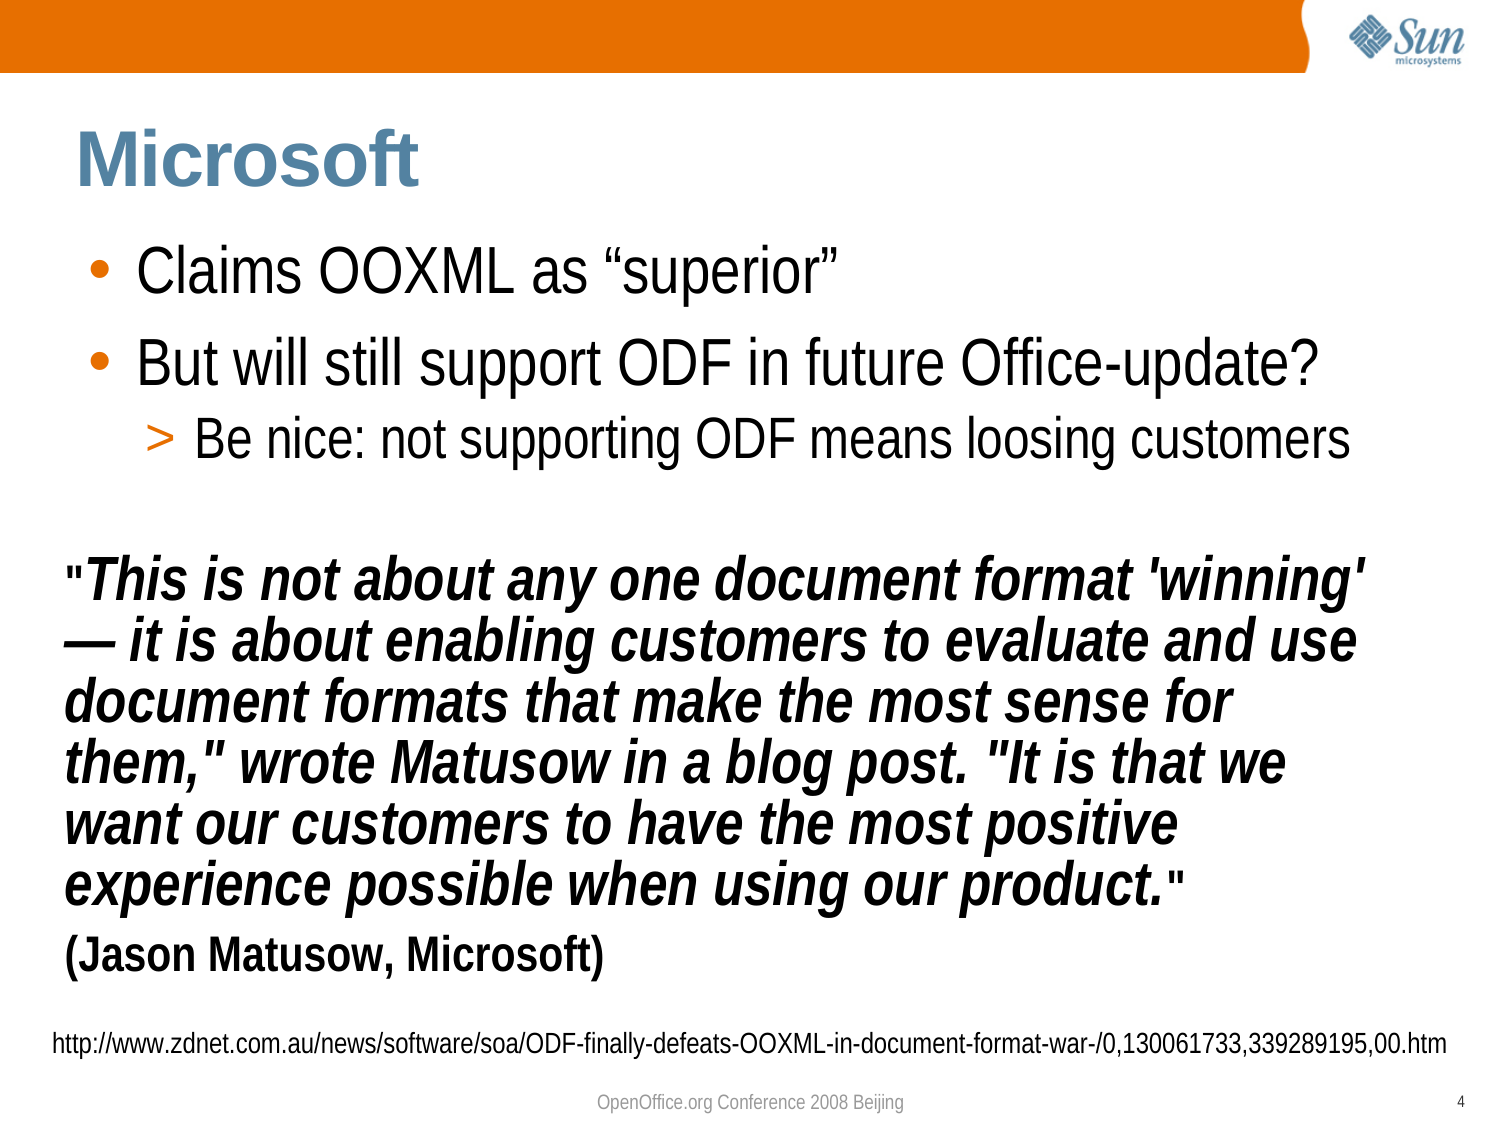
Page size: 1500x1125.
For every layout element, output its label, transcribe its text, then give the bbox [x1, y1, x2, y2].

text_box http://www.zdnet.com.au/news/software/soa/ODF-finally-defeats-OOXML-in-document-format-war-/0,130061733,339289195,00.htm [52, 1031, 1465, 1065]
text_box "This is not about any one document format 'winning' — it is about enabling customers to evaluate and use document formats that make the most sense for them," wrote Matusow in a blog post. "It is that we want our customers to have the most positive experience possible when using our product." (Jason Matusow, Microsoft) [64, 552, 1396, 988]
picture [0, 0, 1500, 73]
list Claims OOXML as “superior” But will still support ODF in future Office-update? Be nice: not supporting ODF means loosing customers [68, 240, 1406, 1031]
title Microsoft [75, 123, 1365, 227]
